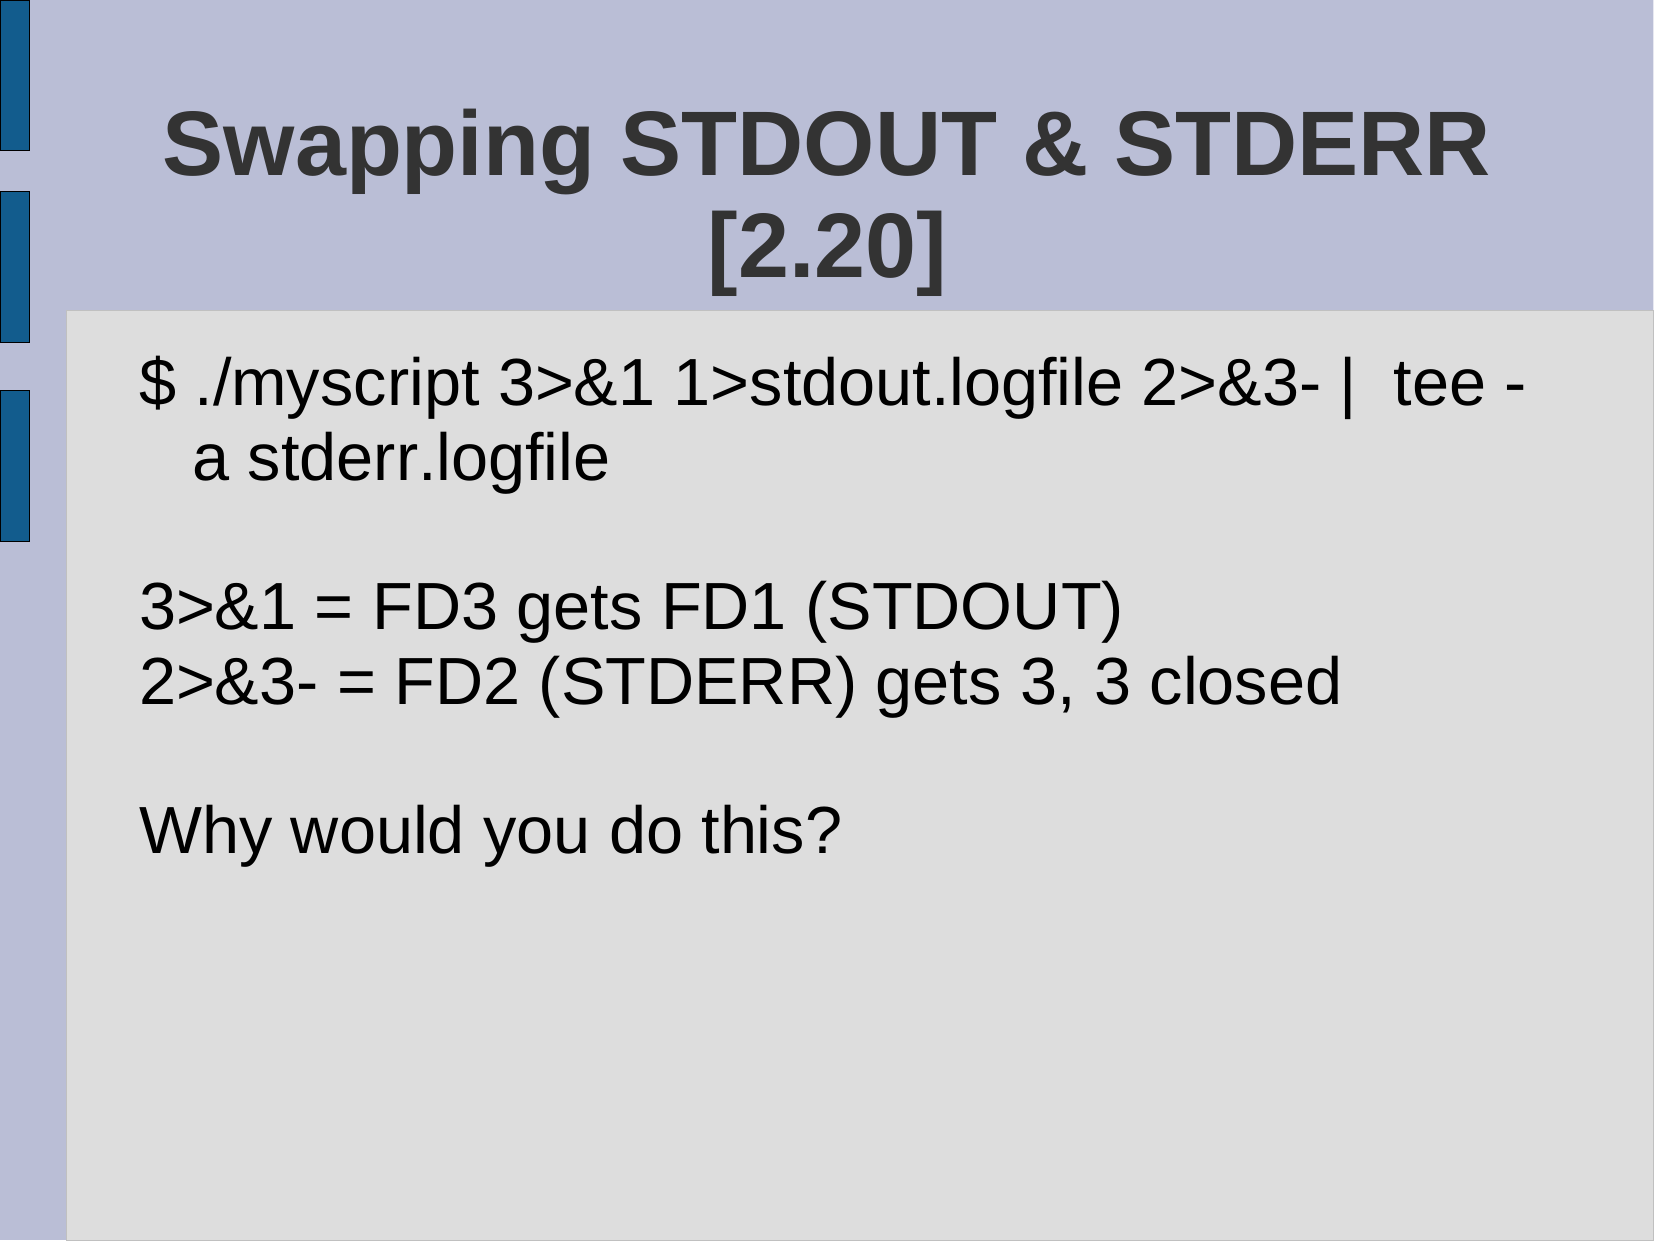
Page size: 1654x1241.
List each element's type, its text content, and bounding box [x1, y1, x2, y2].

list $ ./myscript 3>&1 1>stdout.logfile 2>&3- | tee -a stderr.logfile 3>&1 = FD3 gets FD1 (STDOUT) 2>&3- = FD2 (STDERR) gets 3, 3 closed Why would you do this? [121, 344, 1534, 1112]
title Swapping STDOUT & STDERR [2.20] [121, 92, 1534, 298]
